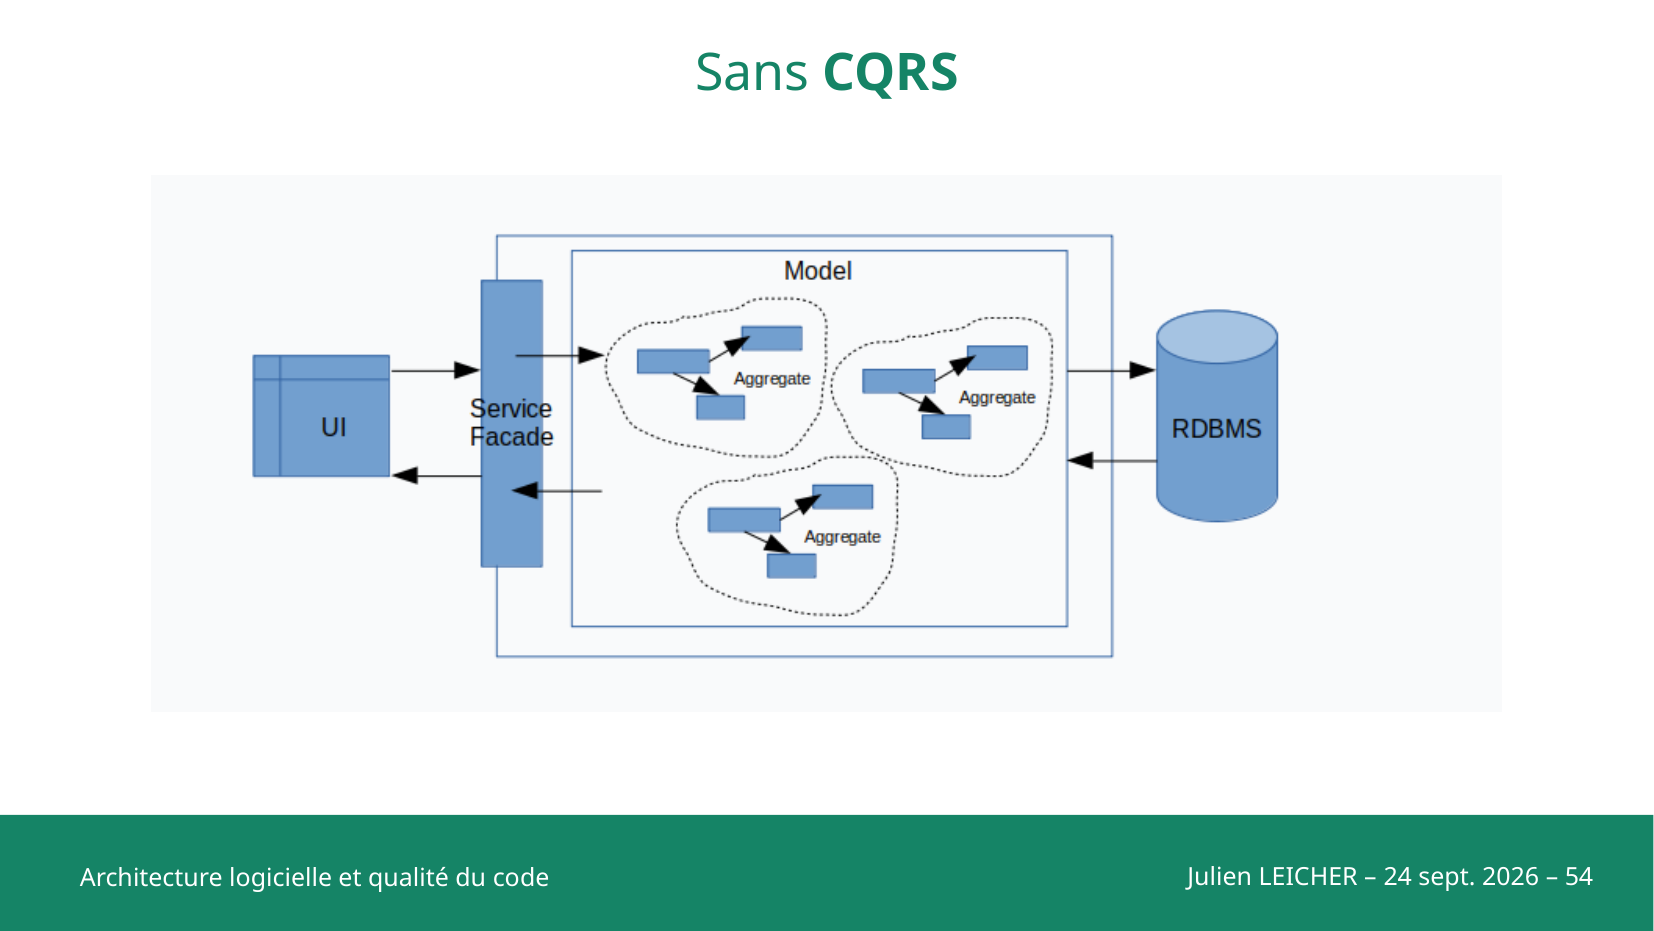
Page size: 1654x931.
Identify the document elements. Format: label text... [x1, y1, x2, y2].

text_box Architecture logicielle et qualité du code [64, 852, 798, 898]
text_box Julien LEICHER – 22 mars 2022 – <numéro> [0, 814, 1654, 931]
text_box Sans CQRS [0, 27, 1654, 113]
picture [151, 175, 1502, 712]
